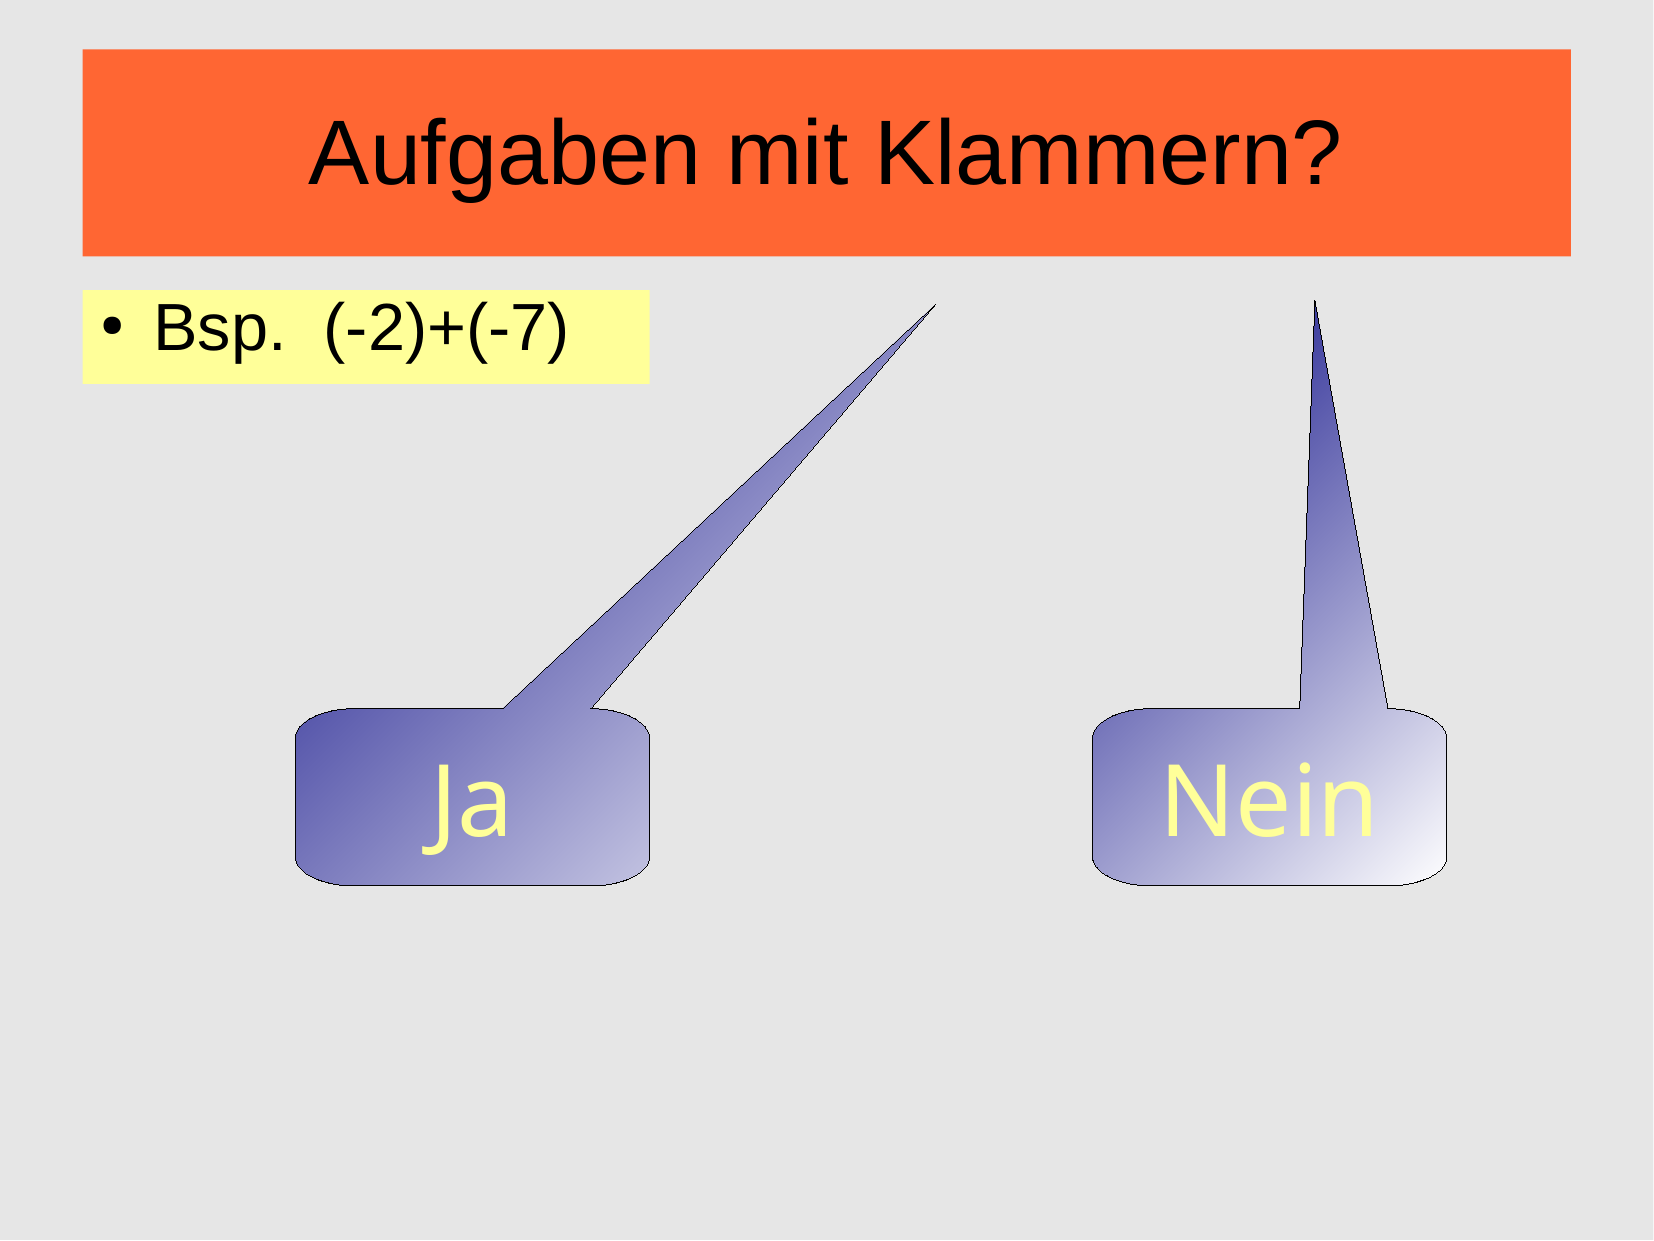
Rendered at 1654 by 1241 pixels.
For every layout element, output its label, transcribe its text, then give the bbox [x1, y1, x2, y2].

title Aufgaben mit Klammern? [82, 49, 1571, 257]
text_box Ja [295, 304, 936, 886]
text_box Nein [1092, 300, 1447, 886]
list Bsp. (-2)+(-7) [82, 290, 650, 384]
